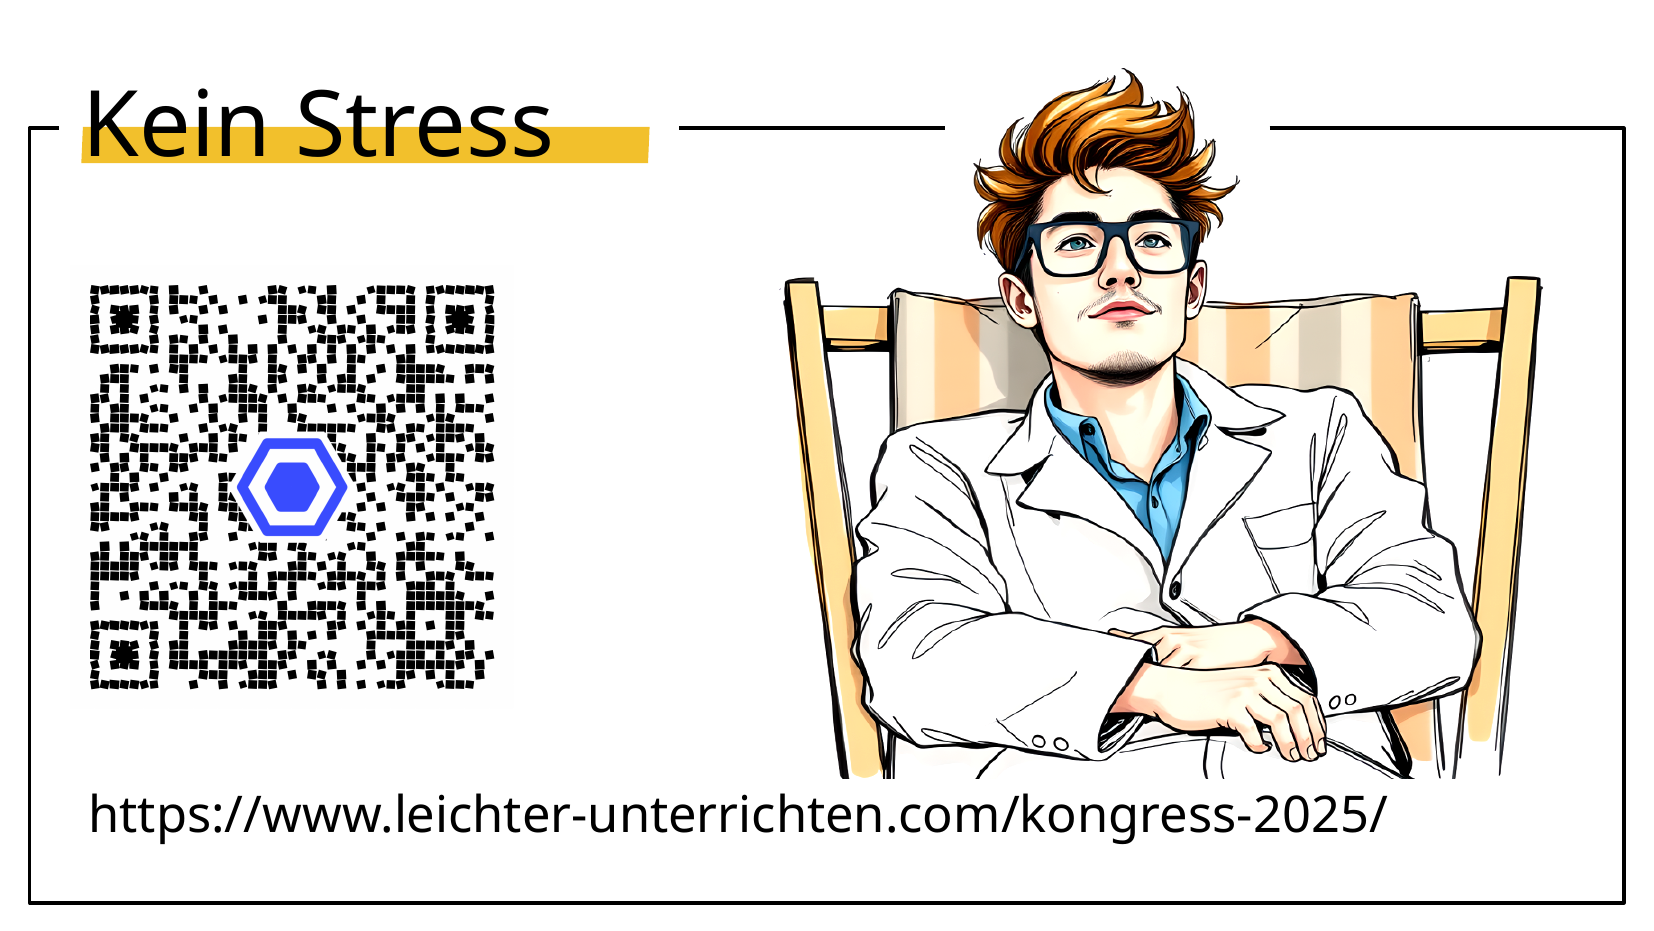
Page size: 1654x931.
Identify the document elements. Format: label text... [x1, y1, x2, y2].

list https://www.leichter-unterrichten.com/kongress-2025/ [88, 778, 1577, 886]
picture [705, 0, 1628, 779]
picture [70, 265, 514, 709]
picture [705, 130, 1622, 779]
title Kein Stress [82, 42, 1571, 199]
